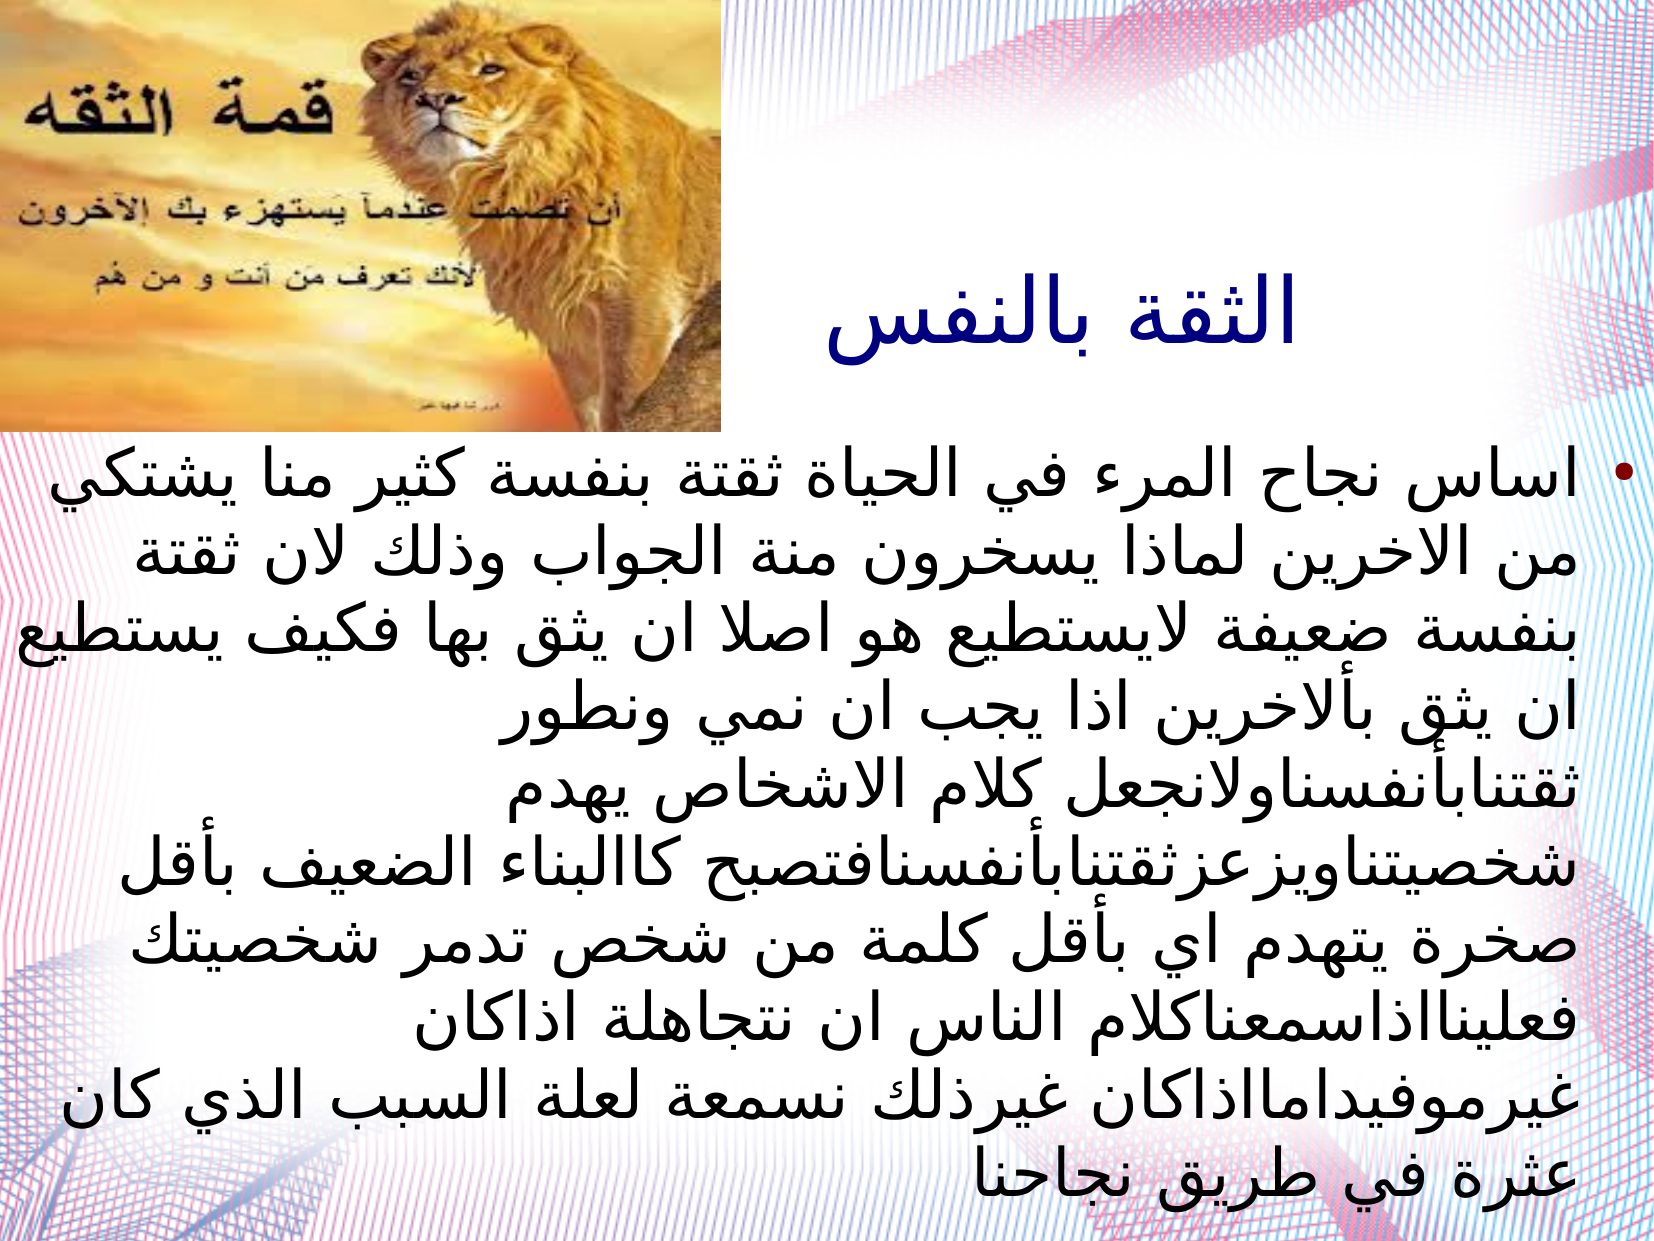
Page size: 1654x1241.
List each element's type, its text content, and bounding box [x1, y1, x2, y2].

list اساس نجاح المرء في الحياة ثقتة بنفسة كثير منا يشتكي من الاخرين لماذا يسخرون منة الجواب وذلك لان ثقتة بنفسة ضعيفة لايستطيع هو اصلا ان يثق بها فكيف يستطيع ان يثق بألاخرين اذا يجب ان نمي ونطور ثقتنابأنفسناولانجعل كلام الاشخاص يهدم شخصيتناويزعزثقتنابأنفسنافتصبح كاالبناء الضعيف بأقل صخرة يتهدم اي بأقل كلمة من شخص تدمر شخصيتك فعلينااذاسمعناكلام الناس ان نتجاهلة اذاكان غيرموفيدامااذاكان غيرذلك نسمعة لعلة السبب الذي كان عثرة في طريق نجاحنا [0, 434, 1654, 1241]
title الثقة بالنفس [721, 208, 1654, 416]
picture [0, 0, 1654, 434]
